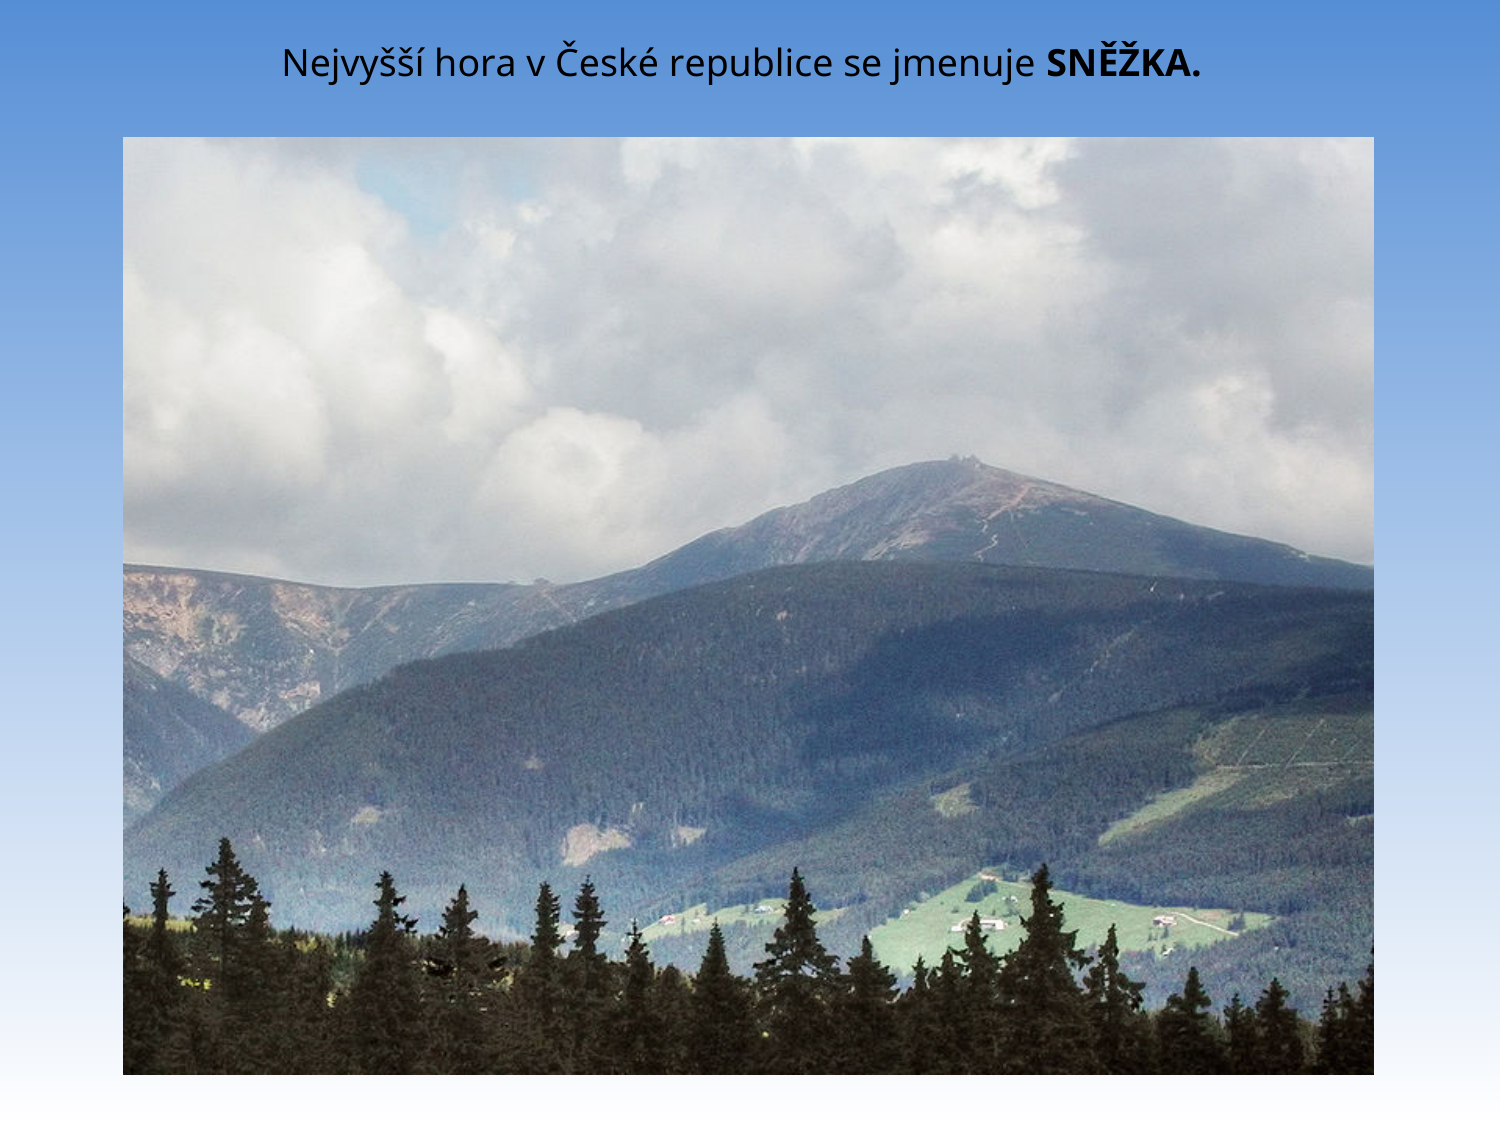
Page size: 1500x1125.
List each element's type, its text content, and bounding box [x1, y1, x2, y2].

text_box Nejvyšší hora v České republice se jmenuje SNĚŽKA. [266, 30, 1217, 92]
picture [123, 137, 1374, 1075]
